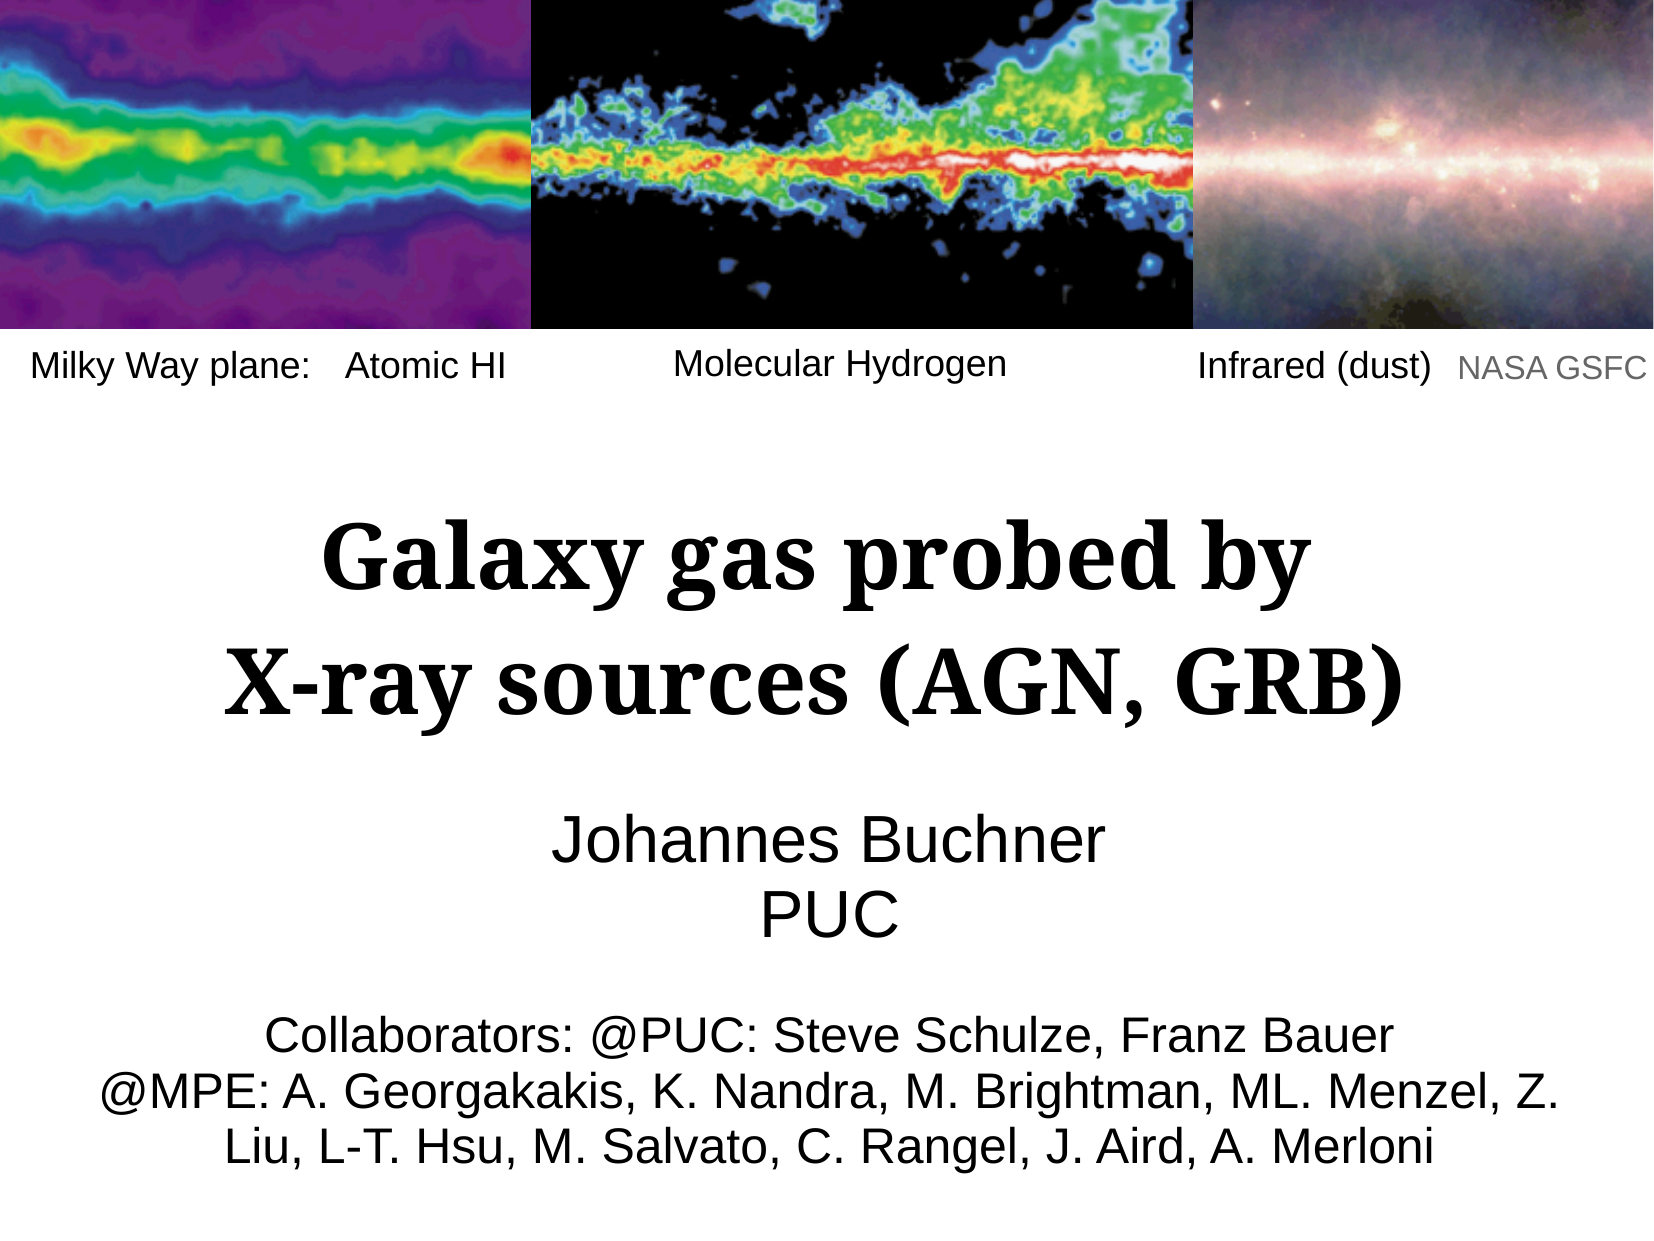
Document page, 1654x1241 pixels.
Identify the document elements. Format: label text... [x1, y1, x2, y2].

text_box Molecular Hydrogen [658, 334, 1154, 518]
text_box Atomic HI [361, 337, 571, 395]
picture [0, 0, 1654, 329]
text_box NASA GSFC [1442, 341, 1654, 441]
text_box Johannes Buchner PUC Collaborators: @PUC: Steve Schulze, Franz Bauer @MPE: A. Georgakakis, K. Nandra, M. Brightman, ML. Menzel, Z. Liu, L-T. Hsu, M. Salvato, C. Rangel, J. Aird, A. Merloni [77, 645, 1582, 1238]
text_box Milky Way plane: [15, 337, 361, 437]
text_box Infrared (dust) [1182, 337, 1654, 521]
title Galaxy gas probed by X-ray sources (AGN, GRB) [71, 452, 1561, 781]
